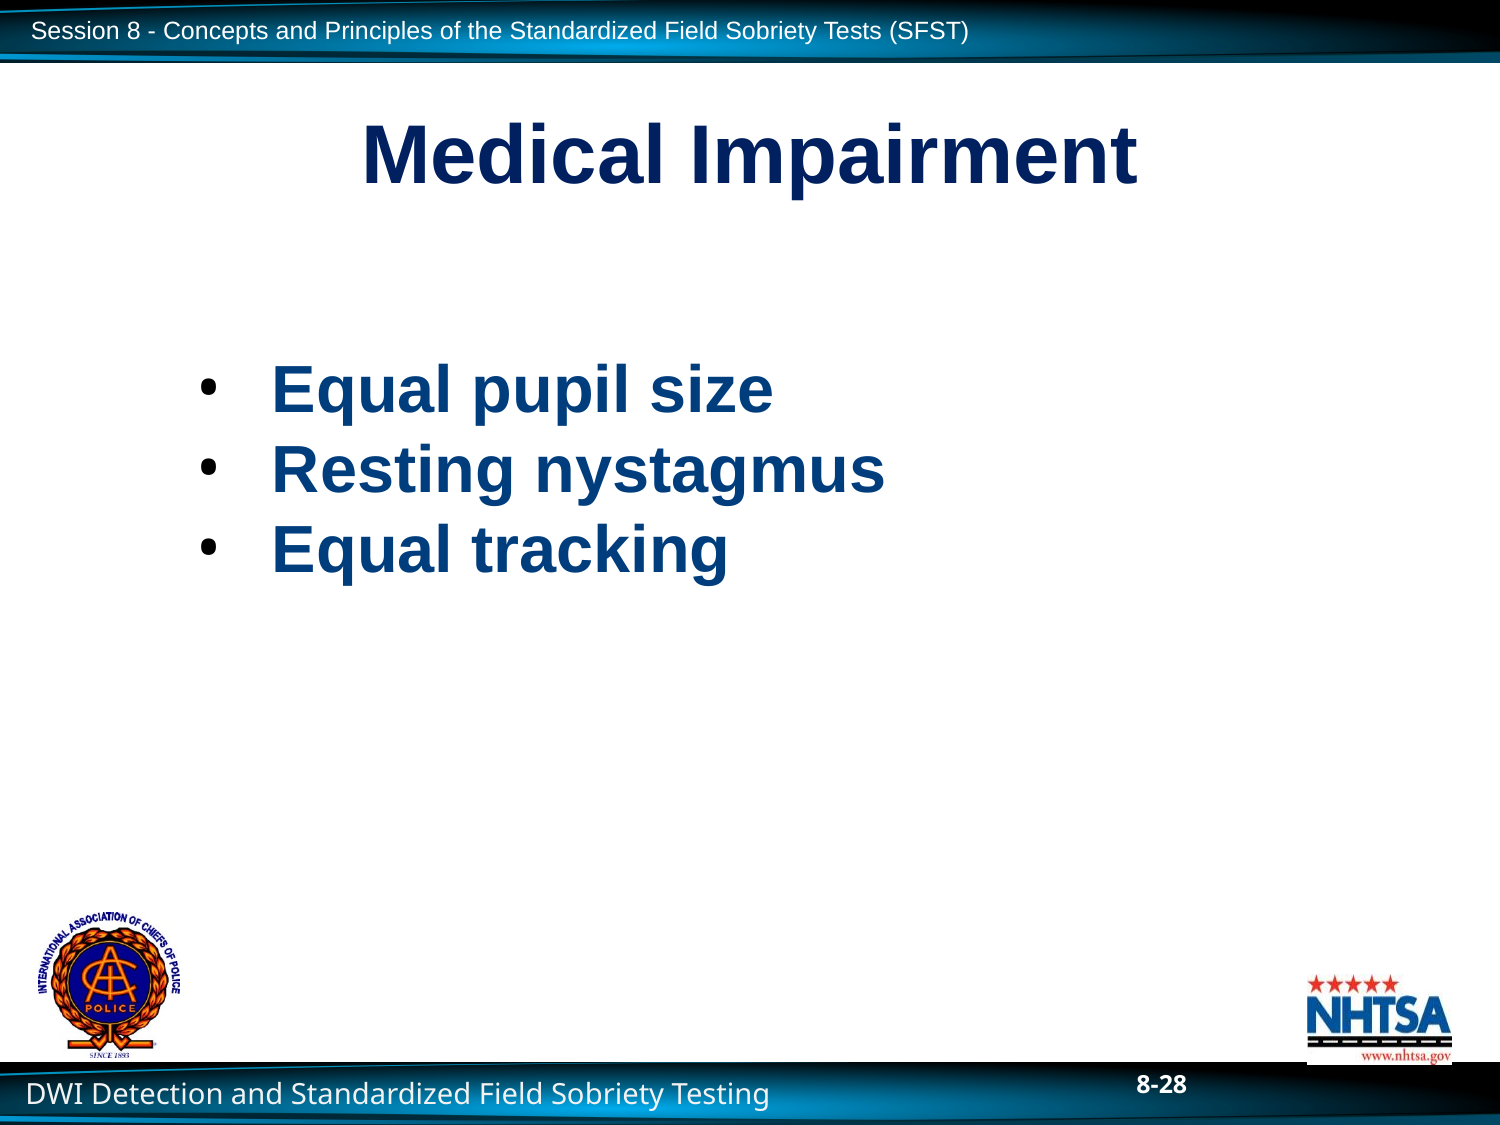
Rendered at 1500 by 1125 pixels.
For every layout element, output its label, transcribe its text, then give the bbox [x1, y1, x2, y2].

slide_number 8-28 [1121, 1055, 1472, 1116]
list Equal pupil size Resting nystagmus Equal tracking [196, 345, 1420, 699]
title Medical Impairment [50, 87, 1451, 213]
